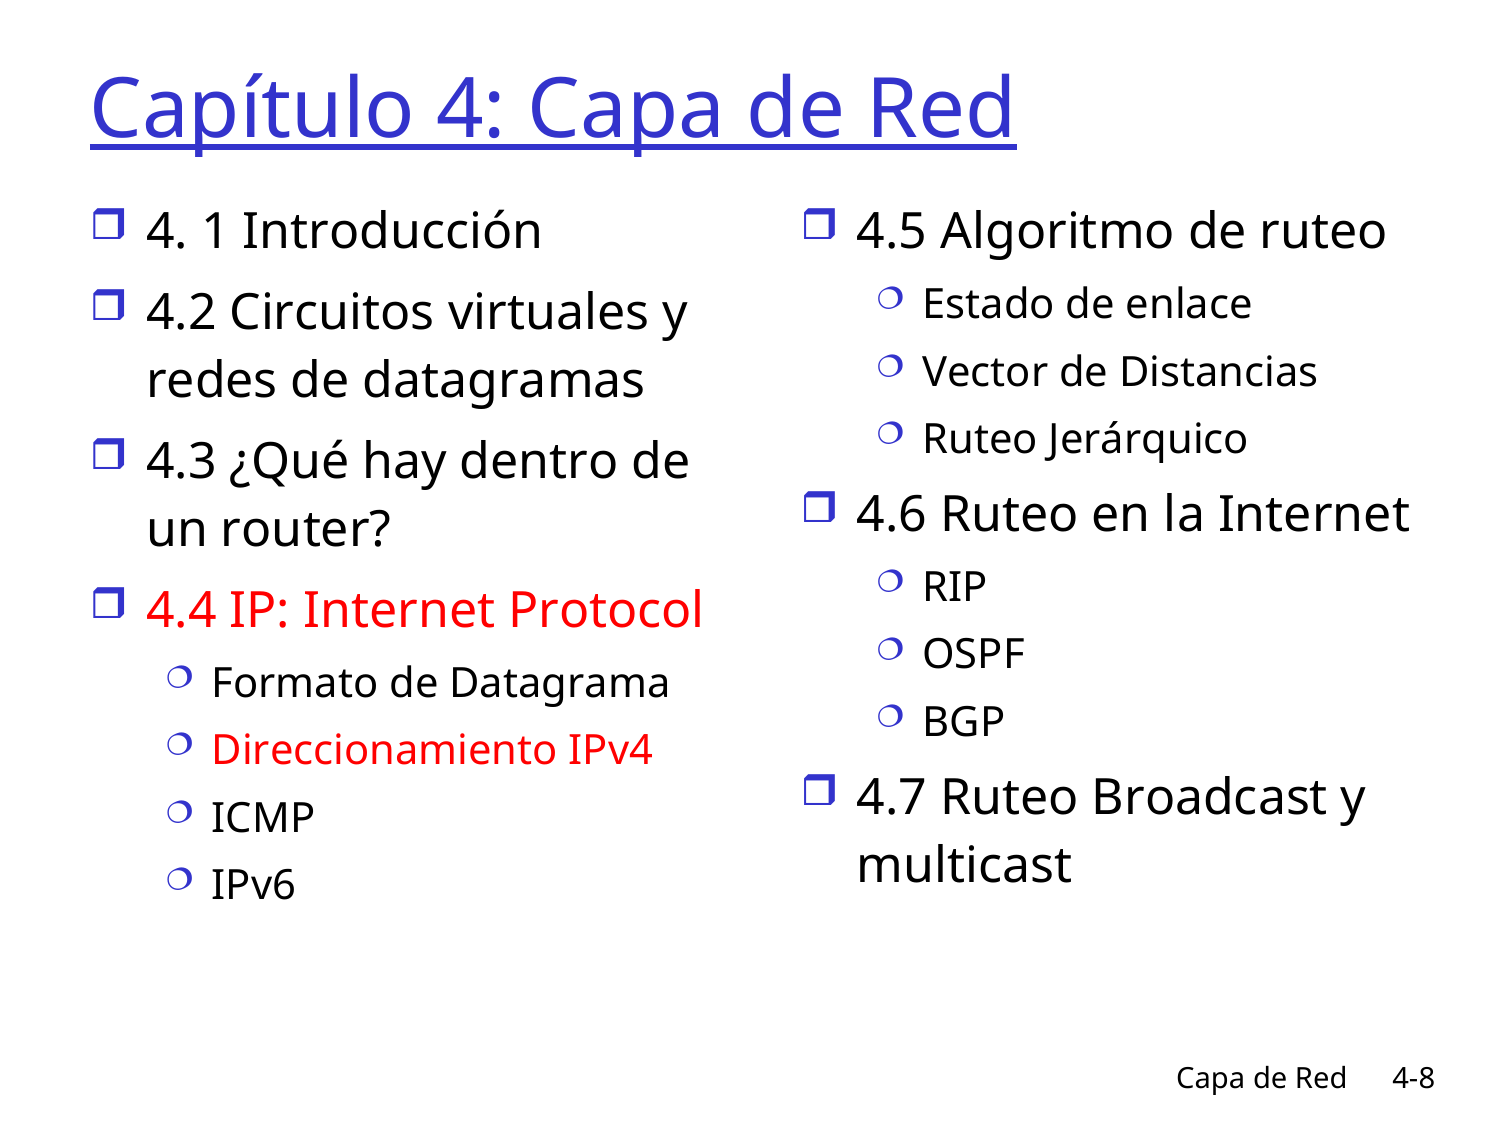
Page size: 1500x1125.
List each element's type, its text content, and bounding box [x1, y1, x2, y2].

title Capítulo 4: Capa de Red [75, 15, 1463, 196]
list 4.5 Algoritmo de ruteo Estado de enlace Vector de Distancias Ruteo Jerárquico 4.6 Ruteo en la Internet RIP OSPF BGP 4.7 Ruteo Broadcast y multicast [785, 187, 1464, 1044]
list 4. 1 Introducción 4.2 Circuitos virtuales y redes de datagramas 4.3 ¿Qué hay dentro de un router? 4.4 IP: Internet Protocol Formato de Datagrama Direccionamiento IPv4 ICMP IPv6 [75, 187, 753, 1044]
